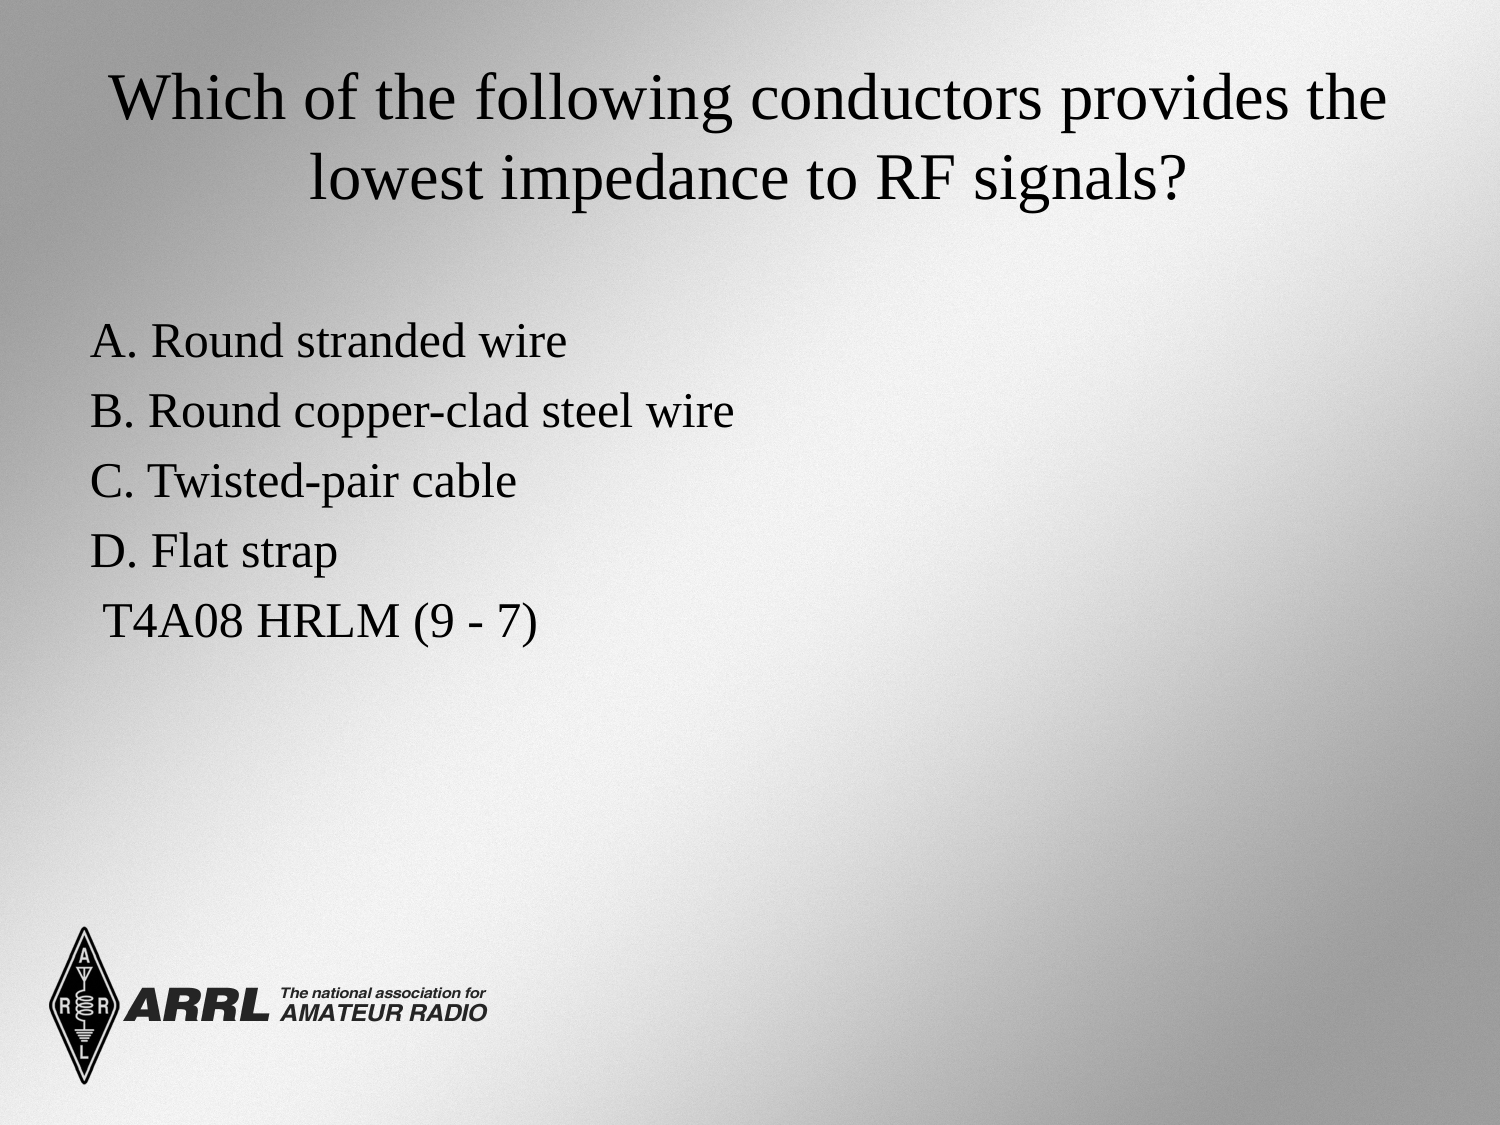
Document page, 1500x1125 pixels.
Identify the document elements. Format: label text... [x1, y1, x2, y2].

picture [0, 0, 1500, 1125]
title Which of the following conductors provides the lowest impedance to RF signals? [75, 45, 1425, 233]
list A. Round stranded wire B. Round copper-clad steel wire C. Twisted-pair cable D. Flat strap T4A08 HRLM (9 - 7) [75, 299, 1425, 1005]
